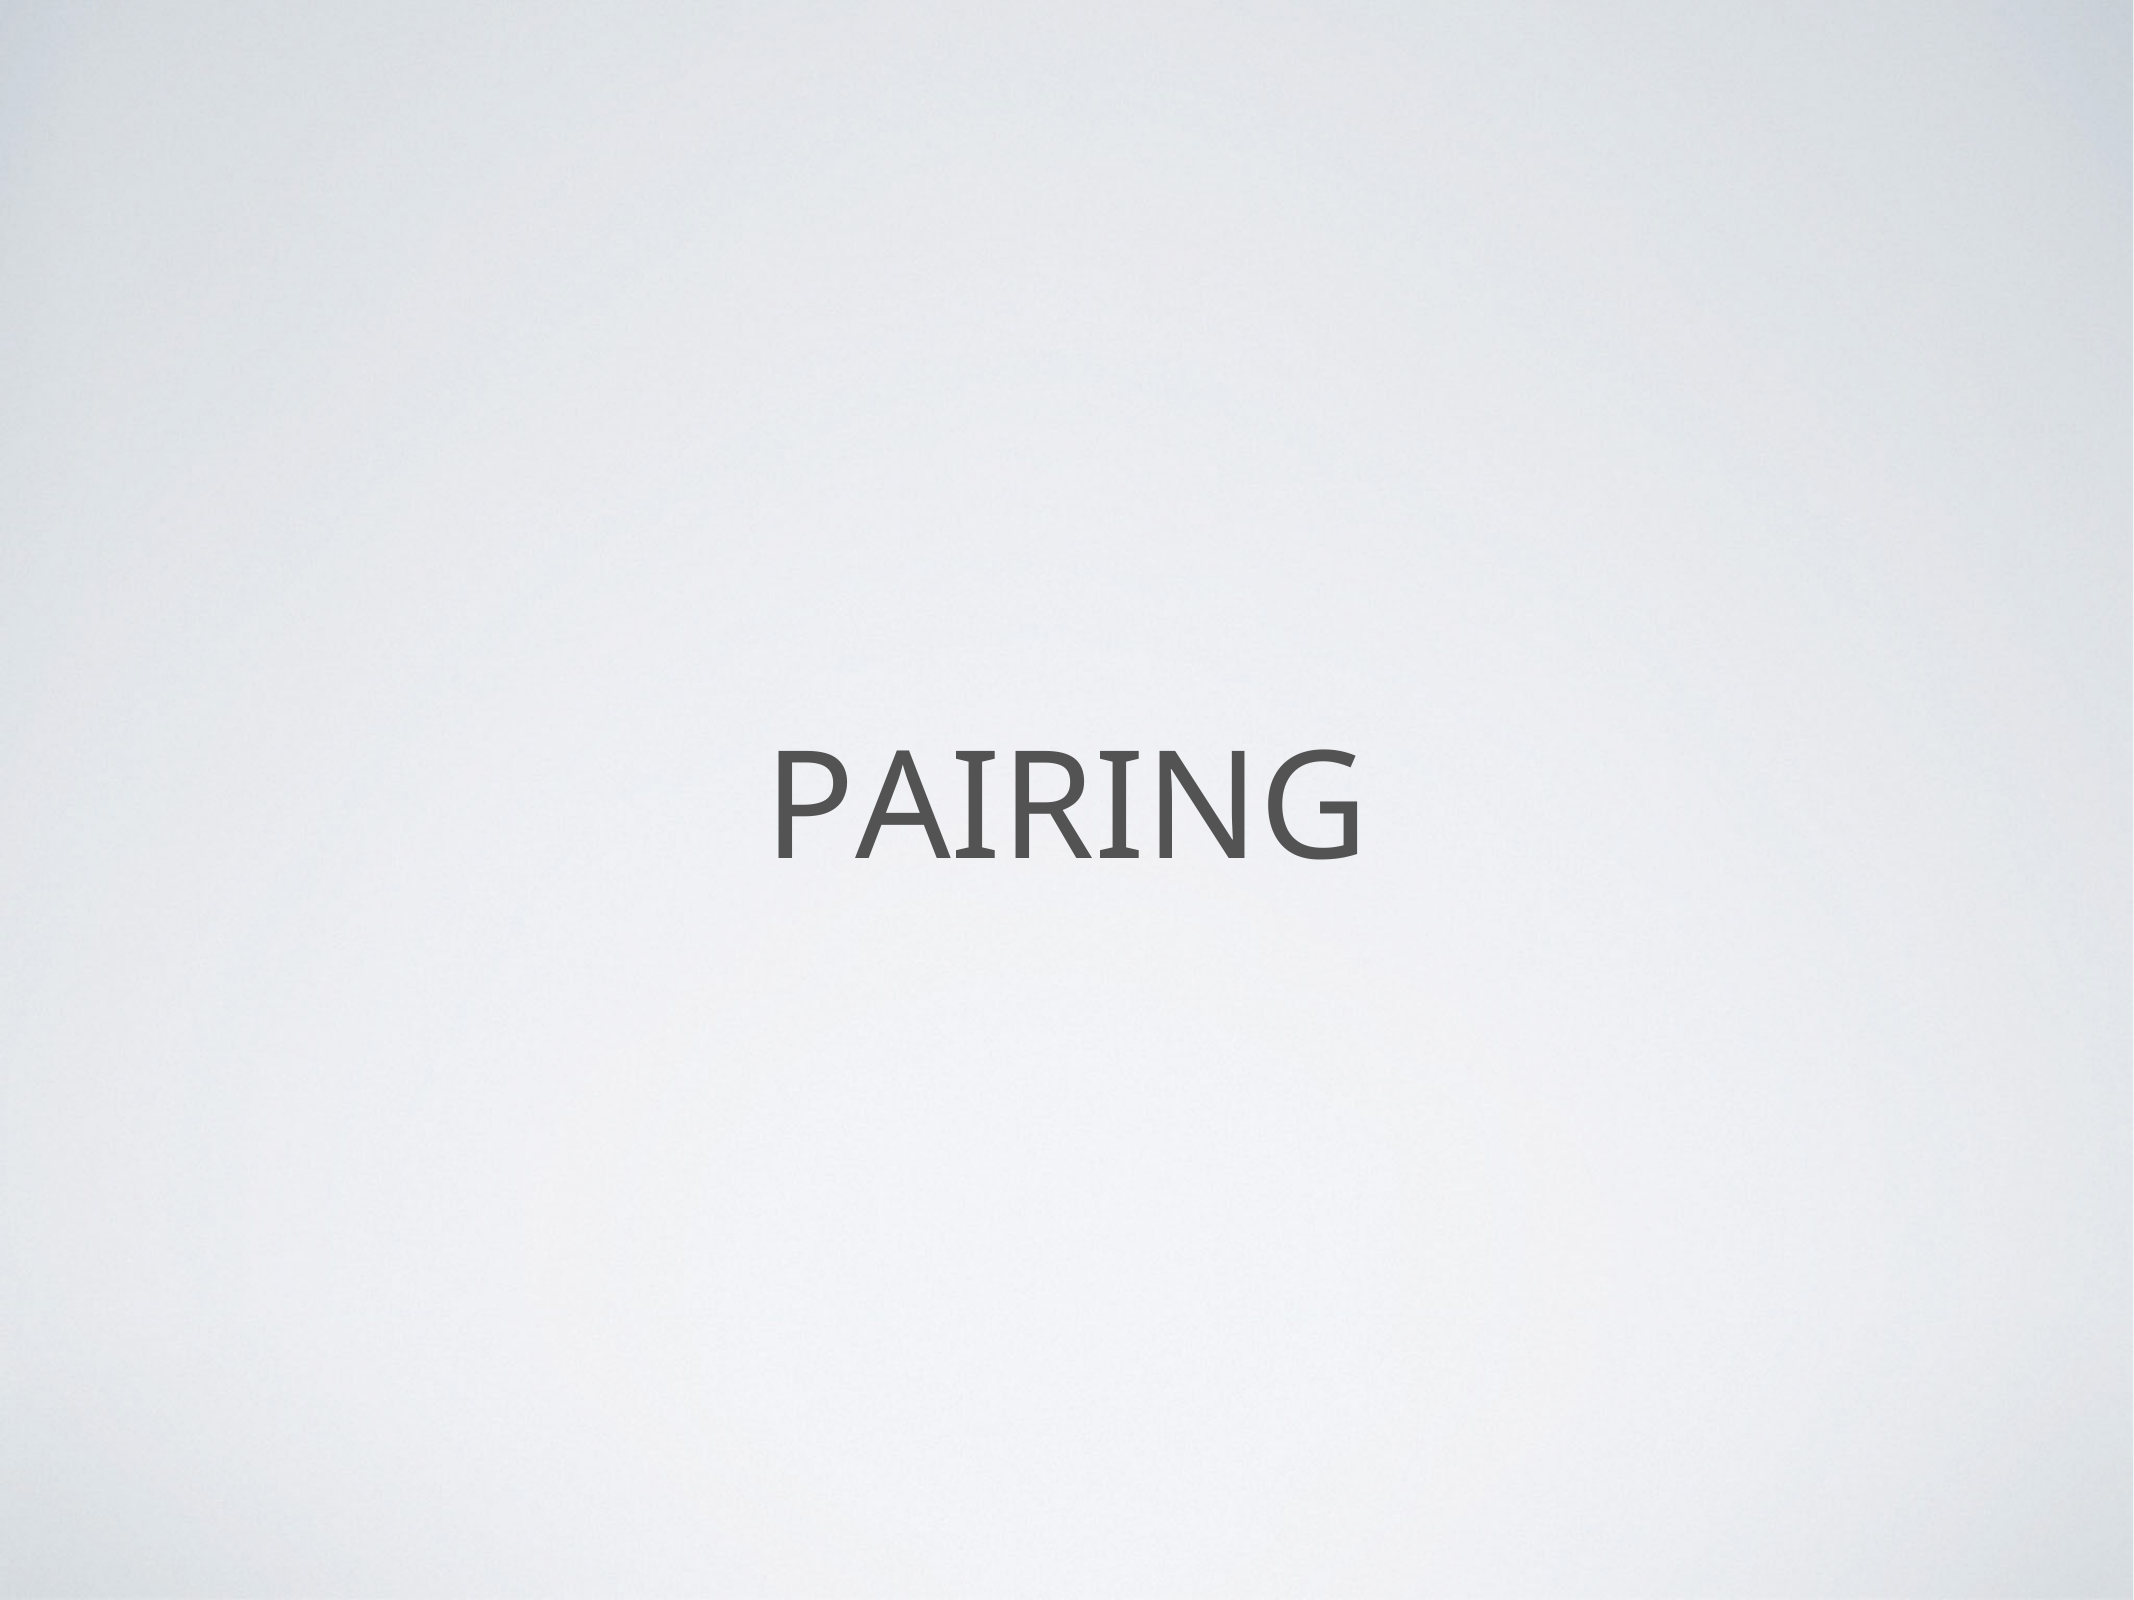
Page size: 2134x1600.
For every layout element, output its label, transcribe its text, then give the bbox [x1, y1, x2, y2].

title Pairing [58, 533, 2076, 1065]
